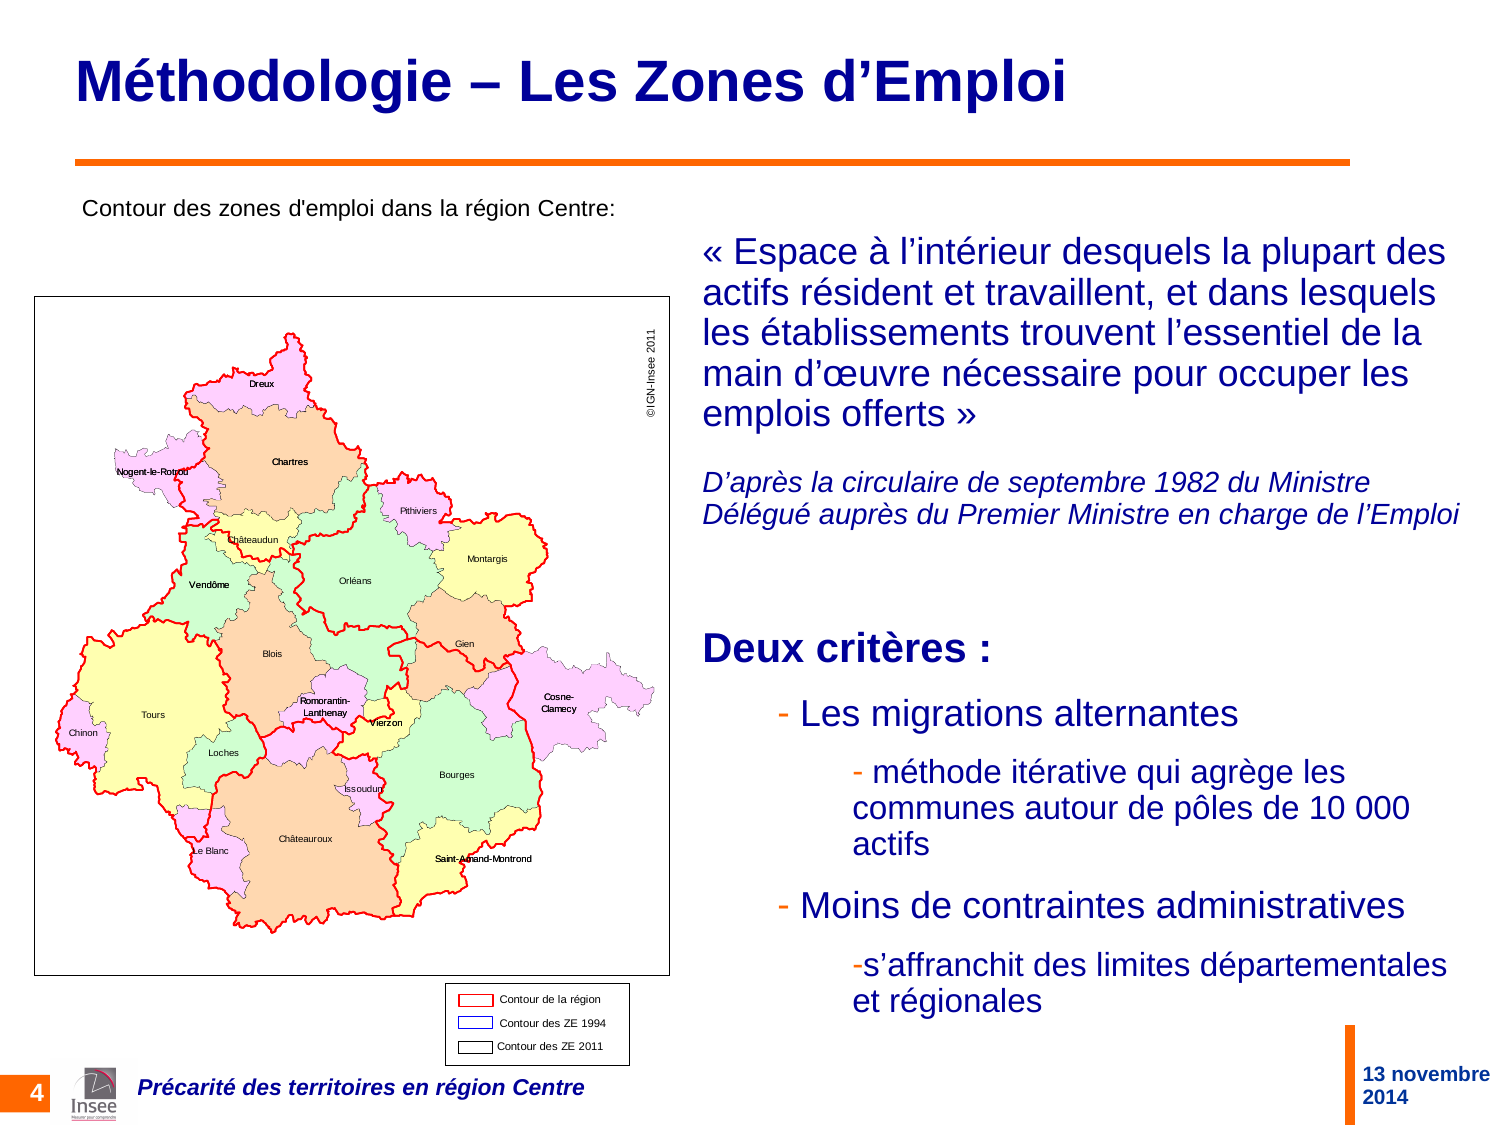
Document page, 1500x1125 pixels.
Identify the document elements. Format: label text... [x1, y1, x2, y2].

text_box « Espace à l’intérieur desquels la plupart des actifs résident et travaillent, et dans lesquels les établissements trouvent l’essentiel de la main d’œuvre nécessaire pour occuper les emplois offerts » D’après la circulaire de septembre 1982 du Ministre Délégué auprès du Premier Ministre en charge de l’Emploi Deux critères : Les migrations alternantes méthode itérative qui agrège les communes autour de pôles de 10 000 actifs Moins de contraintes administratives s’affranchit des limites départementales et régionales [687, 224, 1500, 1028]
picture [0, 174, 692, 1125]
title Méthodologie – Les Zones d’Emploi [75, 46, 1351, 113]
